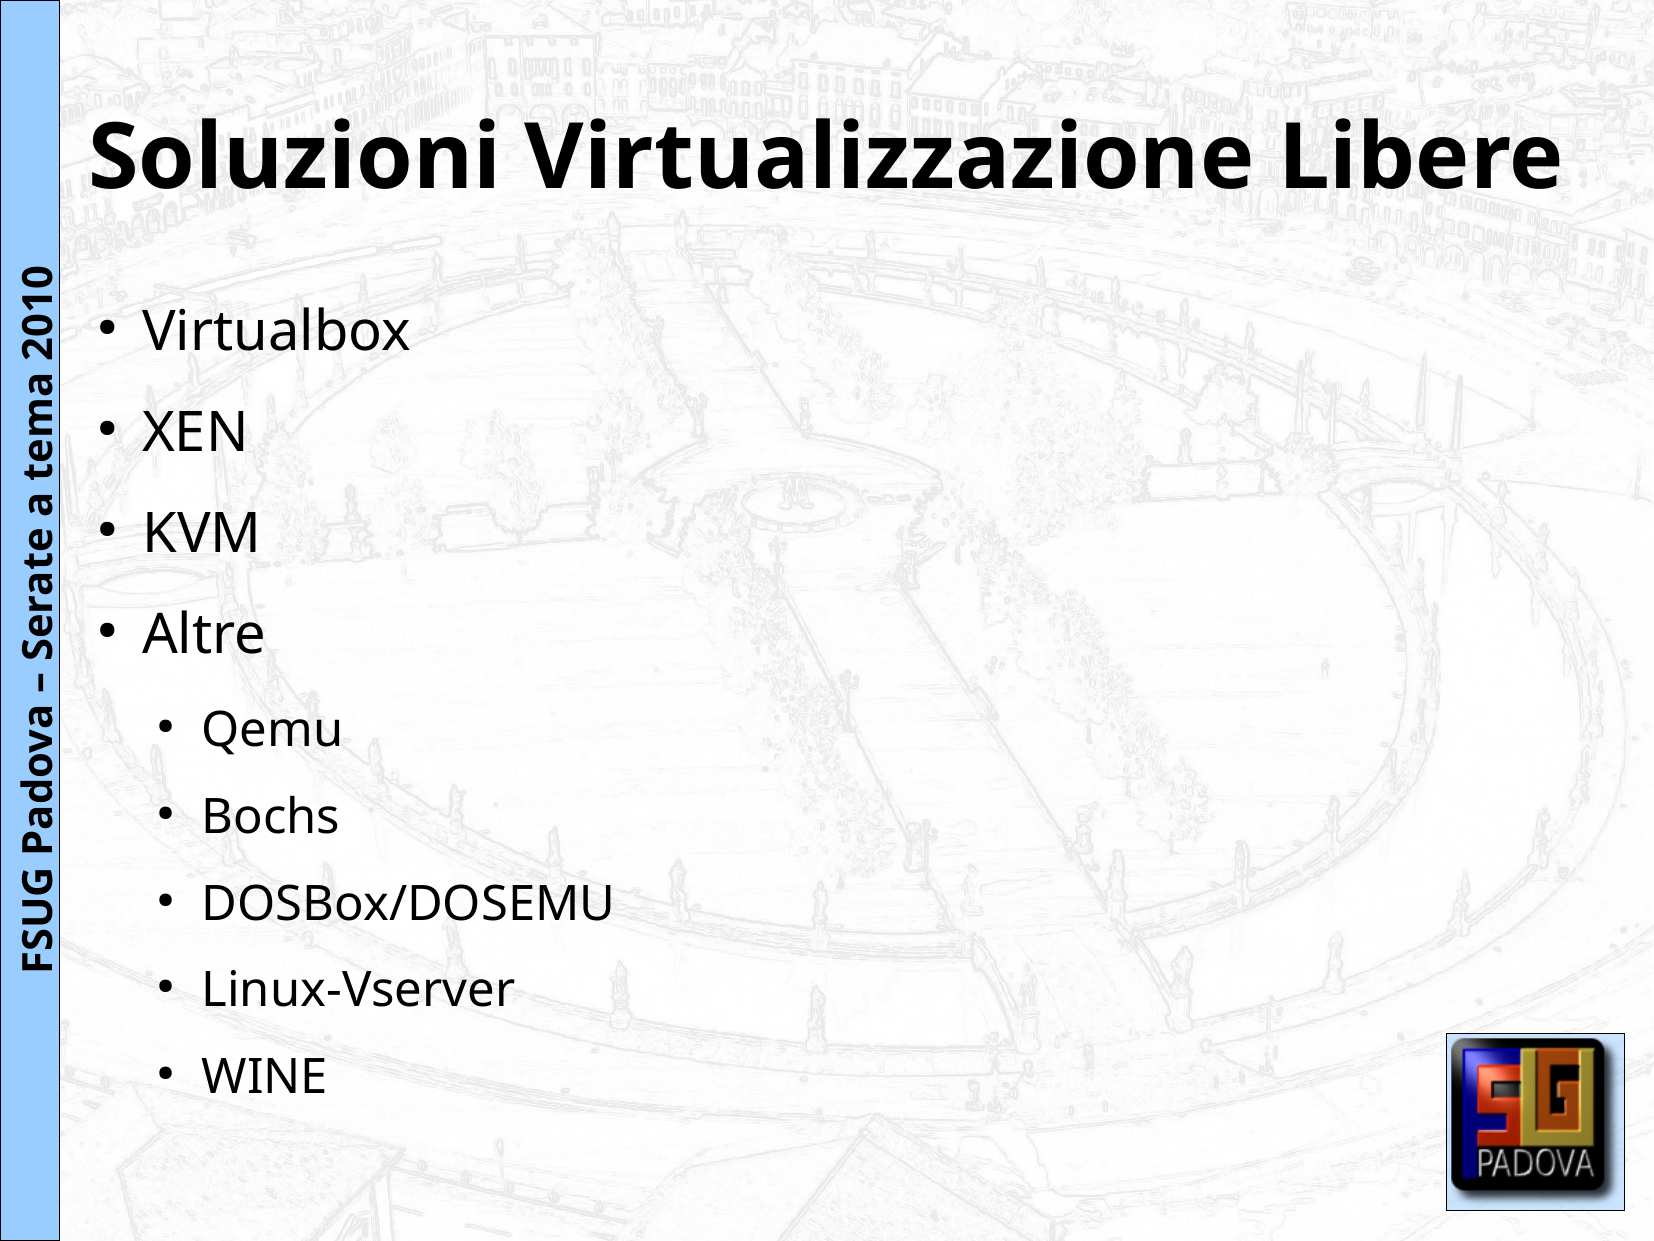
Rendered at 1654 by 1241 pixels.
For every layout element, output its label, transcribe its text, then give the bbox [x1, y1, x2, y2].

title Soluzioni Virtualizzazione Libere [82, 49, 1571, 257]
list Virtualbox XEN KVM Altre Qemu Bochs DOSBox/DOSEMU Linux-Vserver WINE [82, 290, 1571, 1109]
text_box FSUG Padova – Serate a tema 2010 [0, 0, 60, 1241]
picture [60, 0, 1654, 1241]
